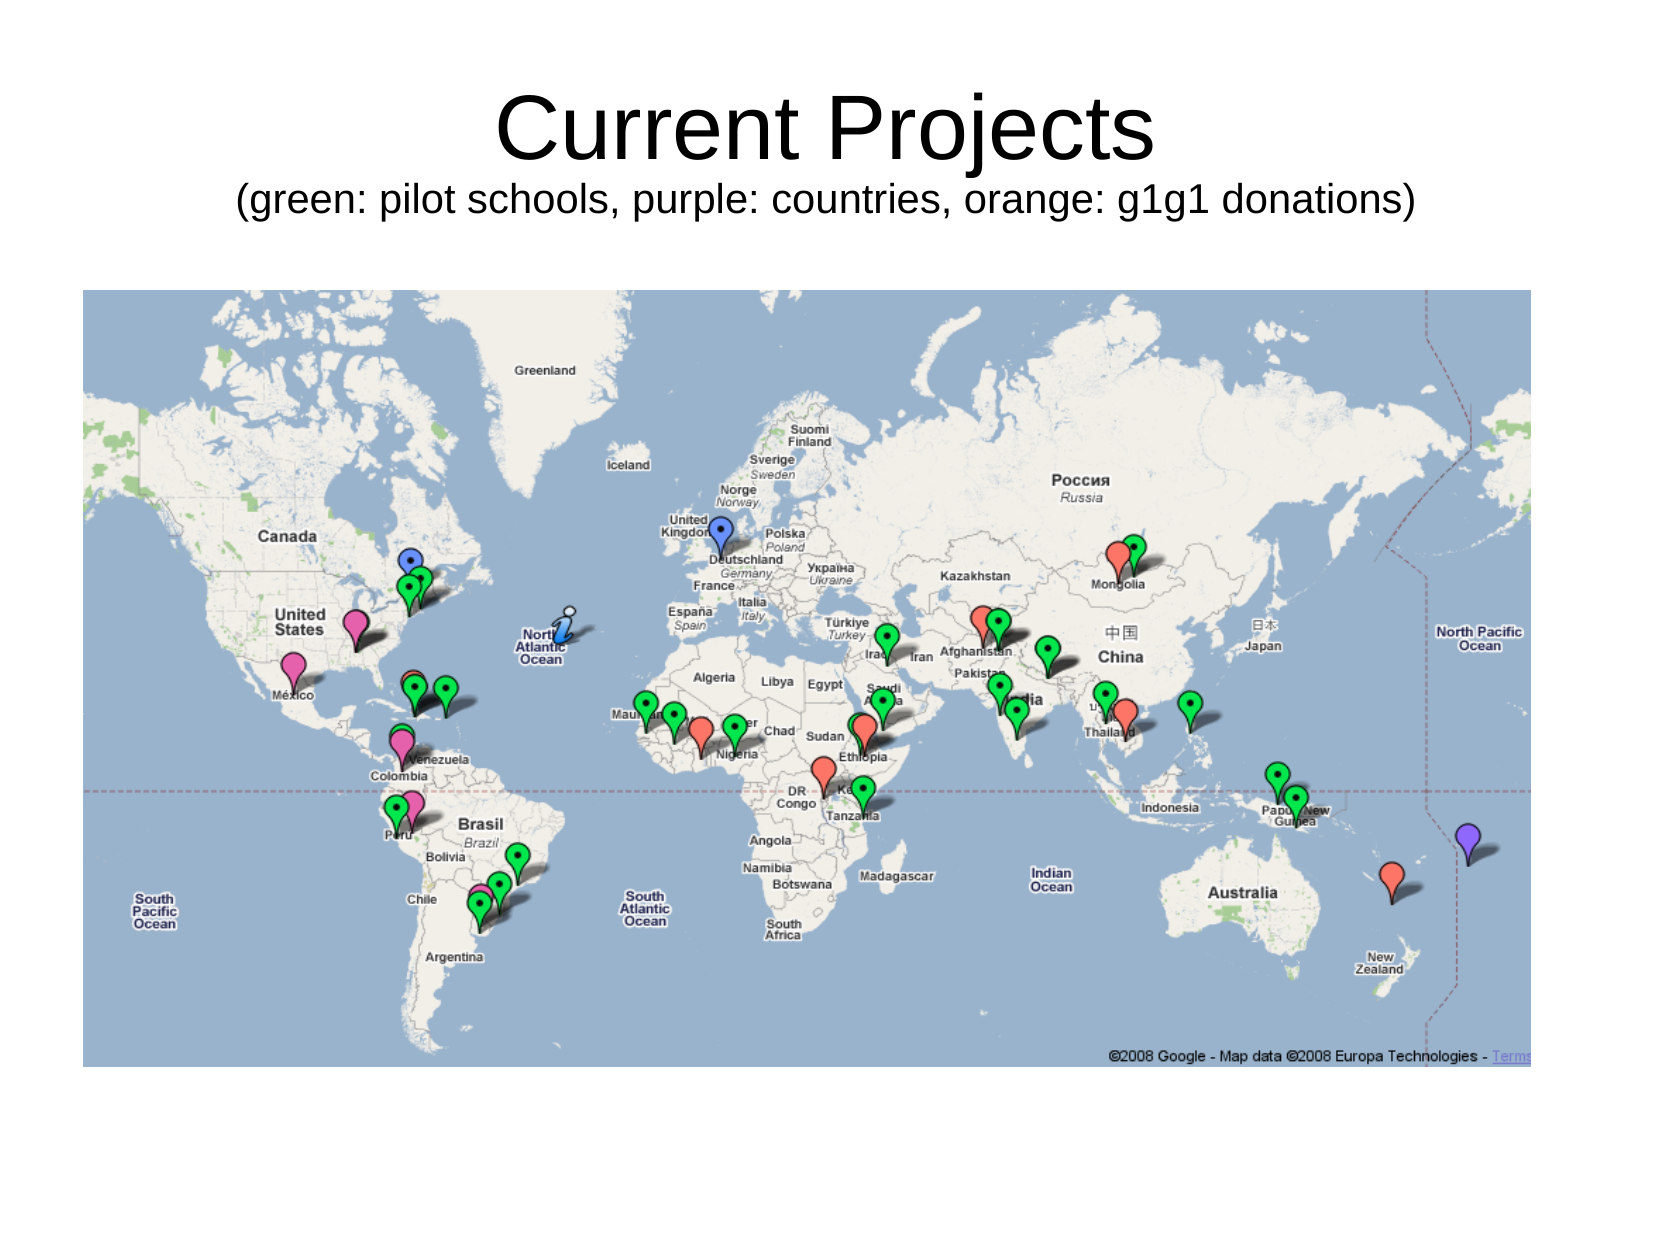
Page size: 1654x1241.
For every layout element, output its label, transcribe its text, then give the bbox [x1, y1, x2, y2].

chart [83, 290, 1538, 1088]
title Current Projects (green: pilot schools, purple: countries, orange: g1g1 donations) [82, 49, 1571, 257]
